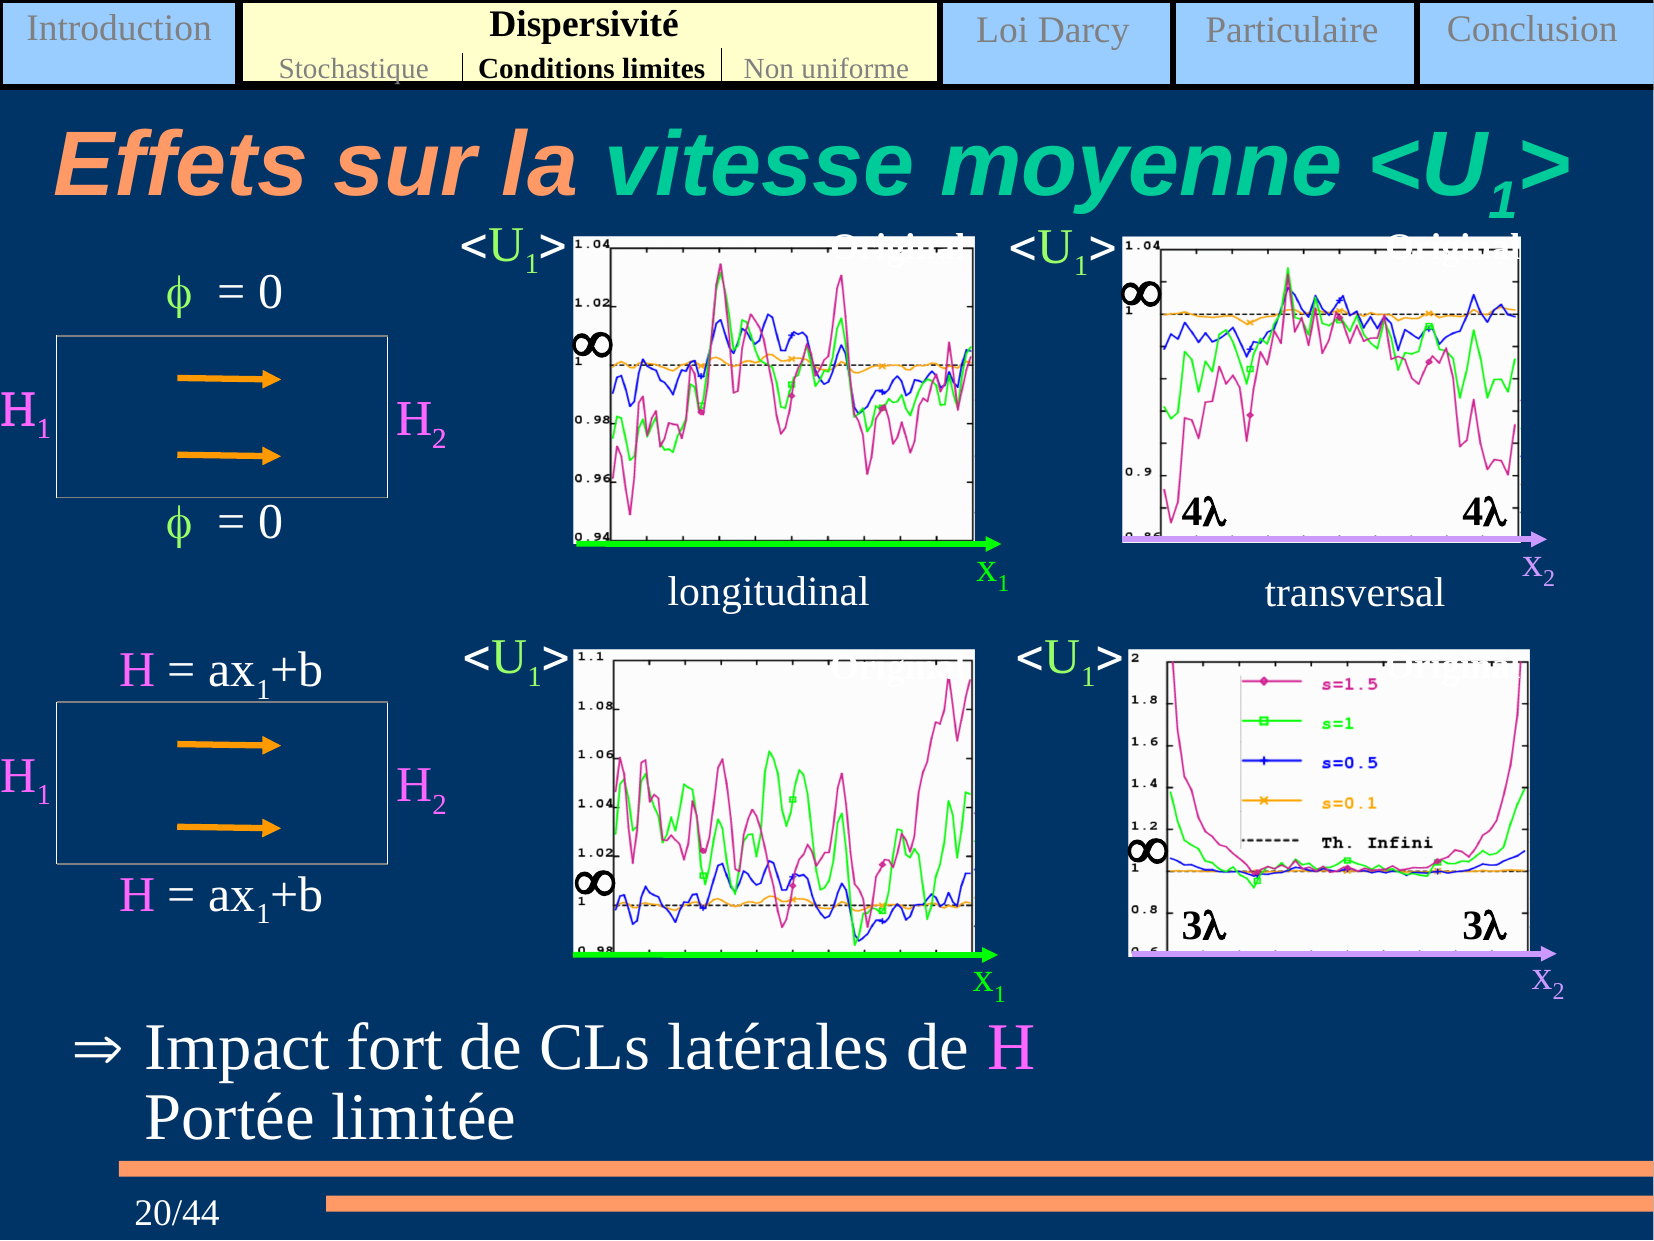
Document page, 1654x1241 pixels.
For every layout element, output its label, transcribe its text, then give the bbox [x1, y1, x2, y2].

text_box  Impact fort de CLs latérales de H Portée limitée [56, 1005, 1197, 1162]
text_box H = ax1+b [104, 703, 339, 710]
text_box U1 [1000, 620, 1141, 701]
text_box H1 [0, 739, 67, 816]
text_box = 0 [151, 485, 299, 557]
text_box x1 [957, 947, 1022, 1013]
text_box transversal [1249, 566, 1461, 623]
picture [1128, 649, 1530, 957]
text_box [694, 0, 1654, 87]
text_box H2 [381, 749, 462, 826]
text_box = 0 [151, 254, 299, 327]
text_box Original [815, 218, 981, 277]
text_box 3 [1166, 899, 1241, 955]
text_box 3 [1447, 899, 1522, 955]
text_box Original [1370, 637, 1536, 696]
text_box Introduction [0, 0, 237, 59]
picture [573, 649, 975, 952]
text_box U1 [993, 209, 1133, 290]
text_box H2 [381, 383, 462, 459]
text_box 4 [1447, 485, 1522, 536]
text_box Particulaire [1173, 1, 1412, 60]
text_box H = ax1+b [104, 859, 339, 863]
text_box H = ax1+b [104, 634, 339, 701]
text_box U1 [446, 620, 587, 701]
text_box H = ax1+b [104, 865, 339, 935]
text_box x2 [1506, 531, 1571, 597]
text_box longitudinal [652, 566, 885, 622]
text_box Original [815, 638, 981, 697]
text_box  [1110, 821, 1185, 884]
text_box Stochastique [263, 44, 444, 93]
text_box Non uniforme [729, 44, 924, 93]
text_box Effets sur la vitesse moyenne <U1> [9, 119, 1616, 232]
text_box x2 [1516, 944, 1581, 1011]
text_box [0, 0, 474, 87]
text_box  [558, 853, 632, 916]
picture [1122, 236, 1521, 536]
text_box x1 [961, 536, 1025, 602]
text_box U1 [444, 208, 584, 288]
text_box  [555, 315, 629, 377]
picture [573, 236, 975, 544]
text_box 4 [1166, 485, 1241, 536]
text_box  [1104, 264, 1178, 326]
text_box Conditions limites [463, 44, 721, 93]
text_box Original [1370, 218, 1536, 276]
text_box Loi Darcy [943, 1, 1169, 66]
text_box Dispersivité [474, 0, 694, 44]
text_box H1 [0, 373, 67, 450]
text_box Conclusion [1411, 0, 1654, 59]
